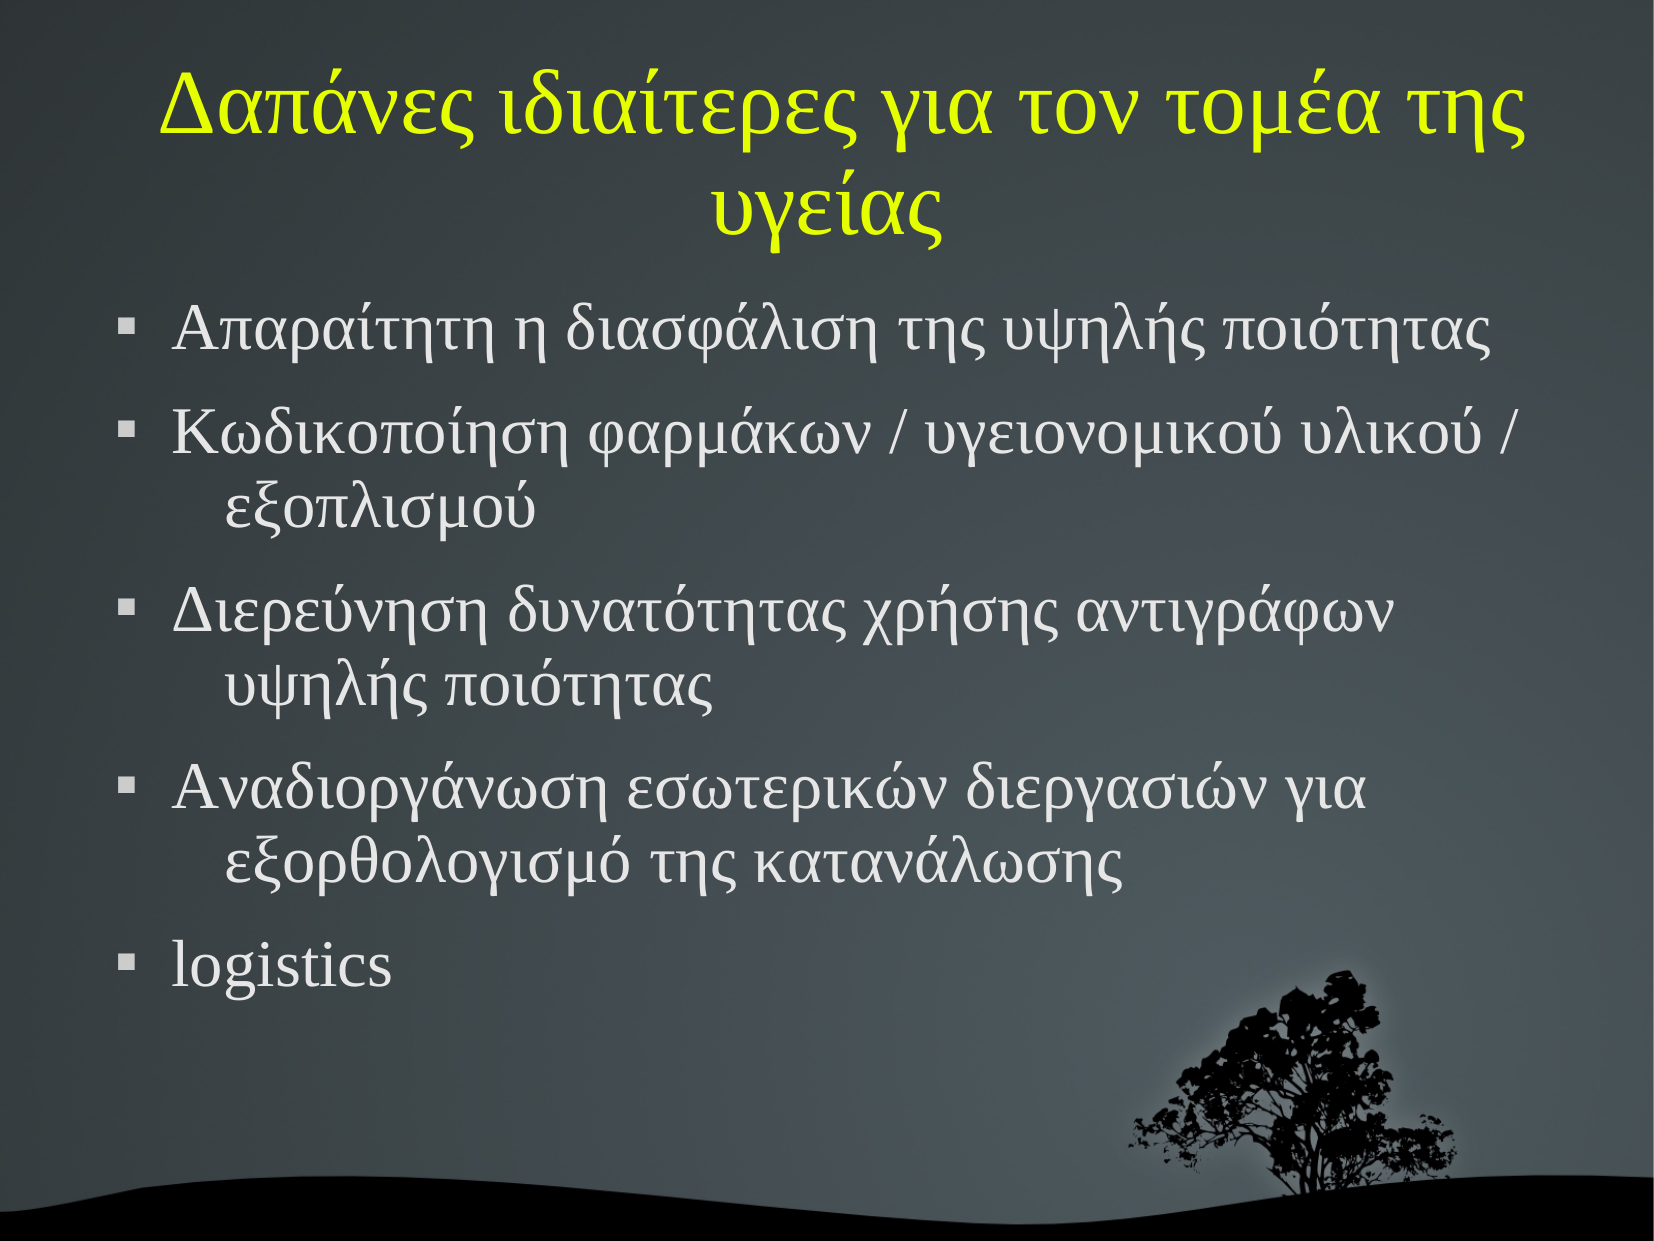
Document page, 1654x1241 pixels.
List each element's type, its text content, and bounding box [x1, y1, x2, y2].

picture [0, 0, 1654, 1241]
list Απαραίτητη η διασφάλιση της υψηλής ποιότητας Κωδικοποίηση φαρμάκων / υγειονομικού υλικού / εξοπλισμού Διερεύνηση δυνατότητας χρήσης αντιγράφων υψηλής ποιότητας Αναδιοργάνωση εσωτερικών διεργασιών για εξορθολογισμό της κατανάλωσης logistics [82, 290, 1571, 1094]
title Δαπάνες ιδιαίτερες για τον τομέα της υγείας [82, 51, 1571, 255]
